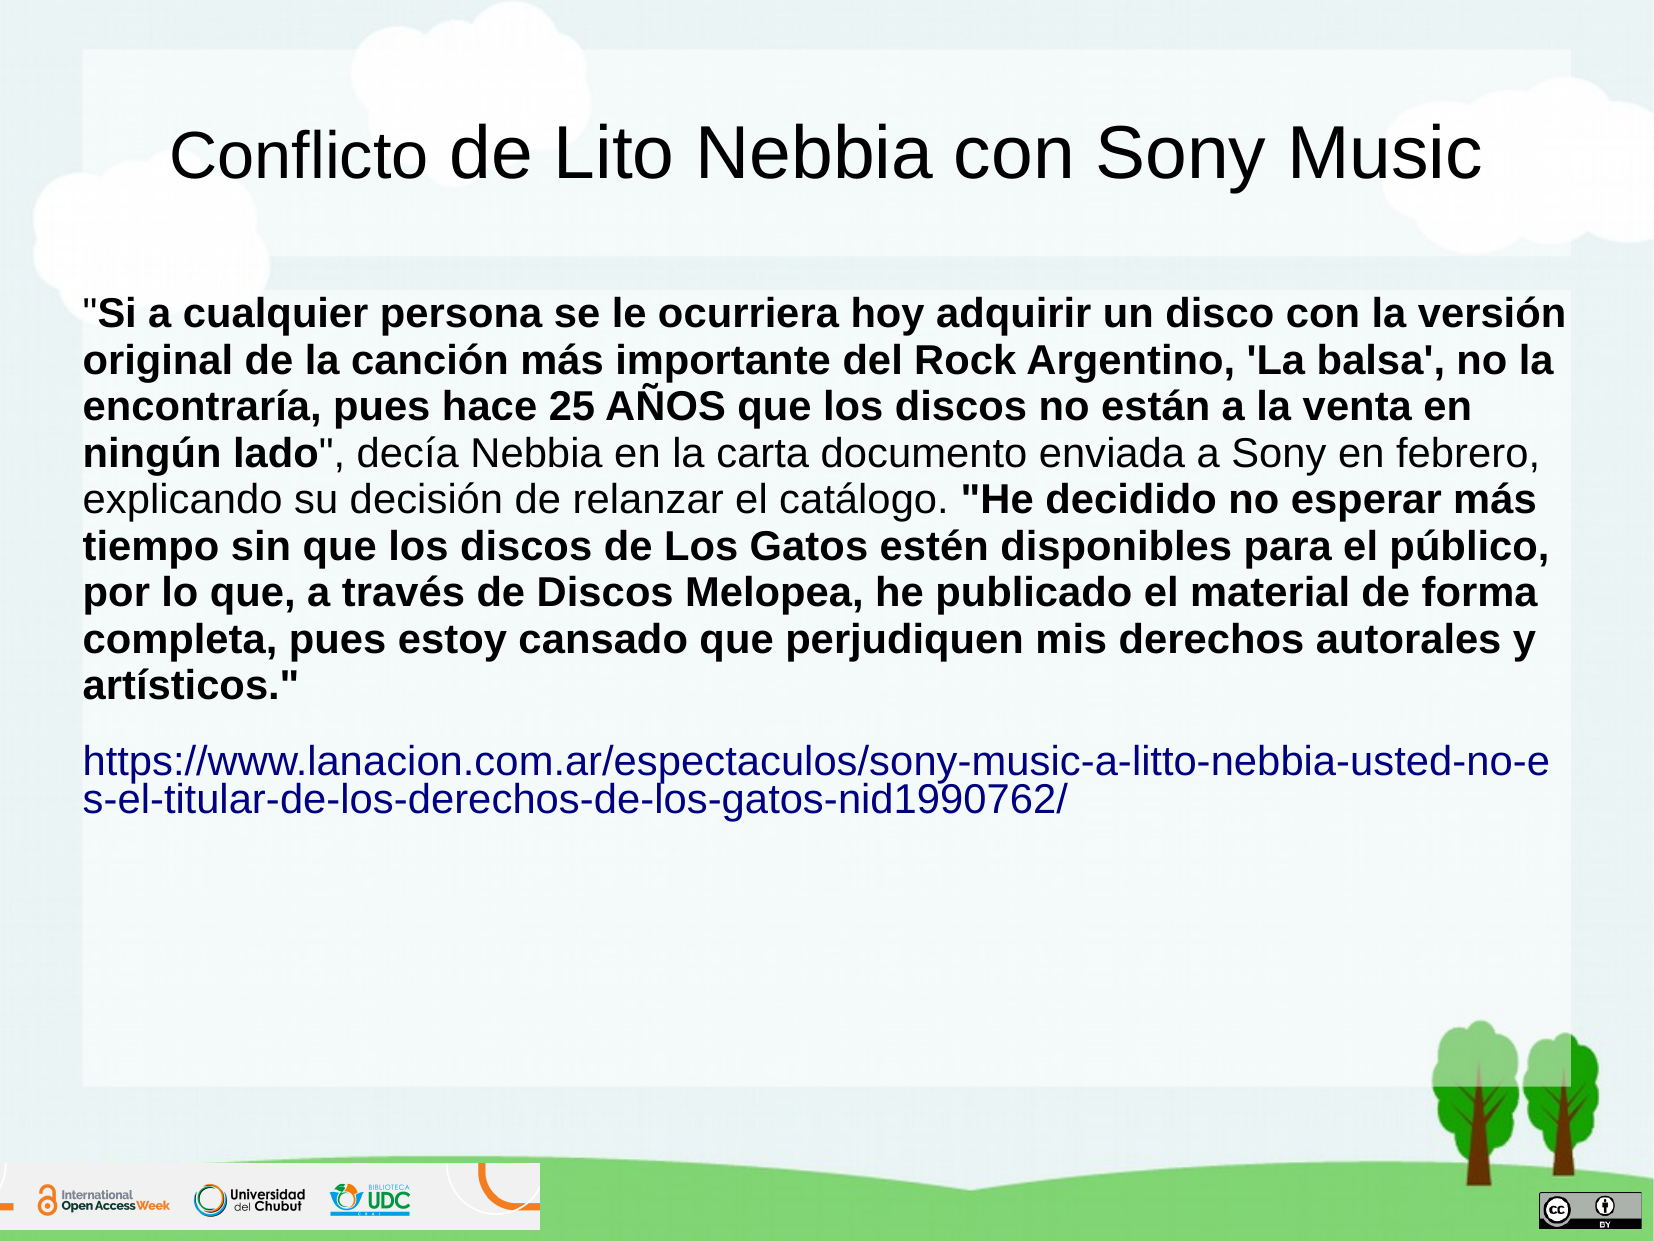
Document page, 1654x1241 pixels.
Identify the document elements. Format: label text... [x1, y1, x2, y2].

list "Si a cualquier persona se le ocurriera hoy adquirir un disco con la versión original de la canción más importante del Rock Argentino, 'La balsa', no la encontraría, pues hace 25 AÑOS que los discos no están a la venta en ningún lado", decía Nebbia en la carta documento enviada a Sony en febrero, explicando su decisión de relanzar el catálogo. "He decidido no esperar más tiempo sin que los discos de Los Gatos estén disponibles para el público, por lo que, a través de Discos Melopea, he publicado el material de forma completa, pues estoy cansado que perjudiquen mis derechos autorales y artísticos." https://www.lanacion.com.ar/espectaculos/sony-music-a-litto-nebbia-usted-no-es-el-titular-de-los-derechos-de-los-gatos-nid1990762/ [82, 290, 1571, 1087]
title Conflicto de Lito Nebbia con Sony Music [82, 49, 1571, 257]
picture [0, 0, 1654, 1241]
